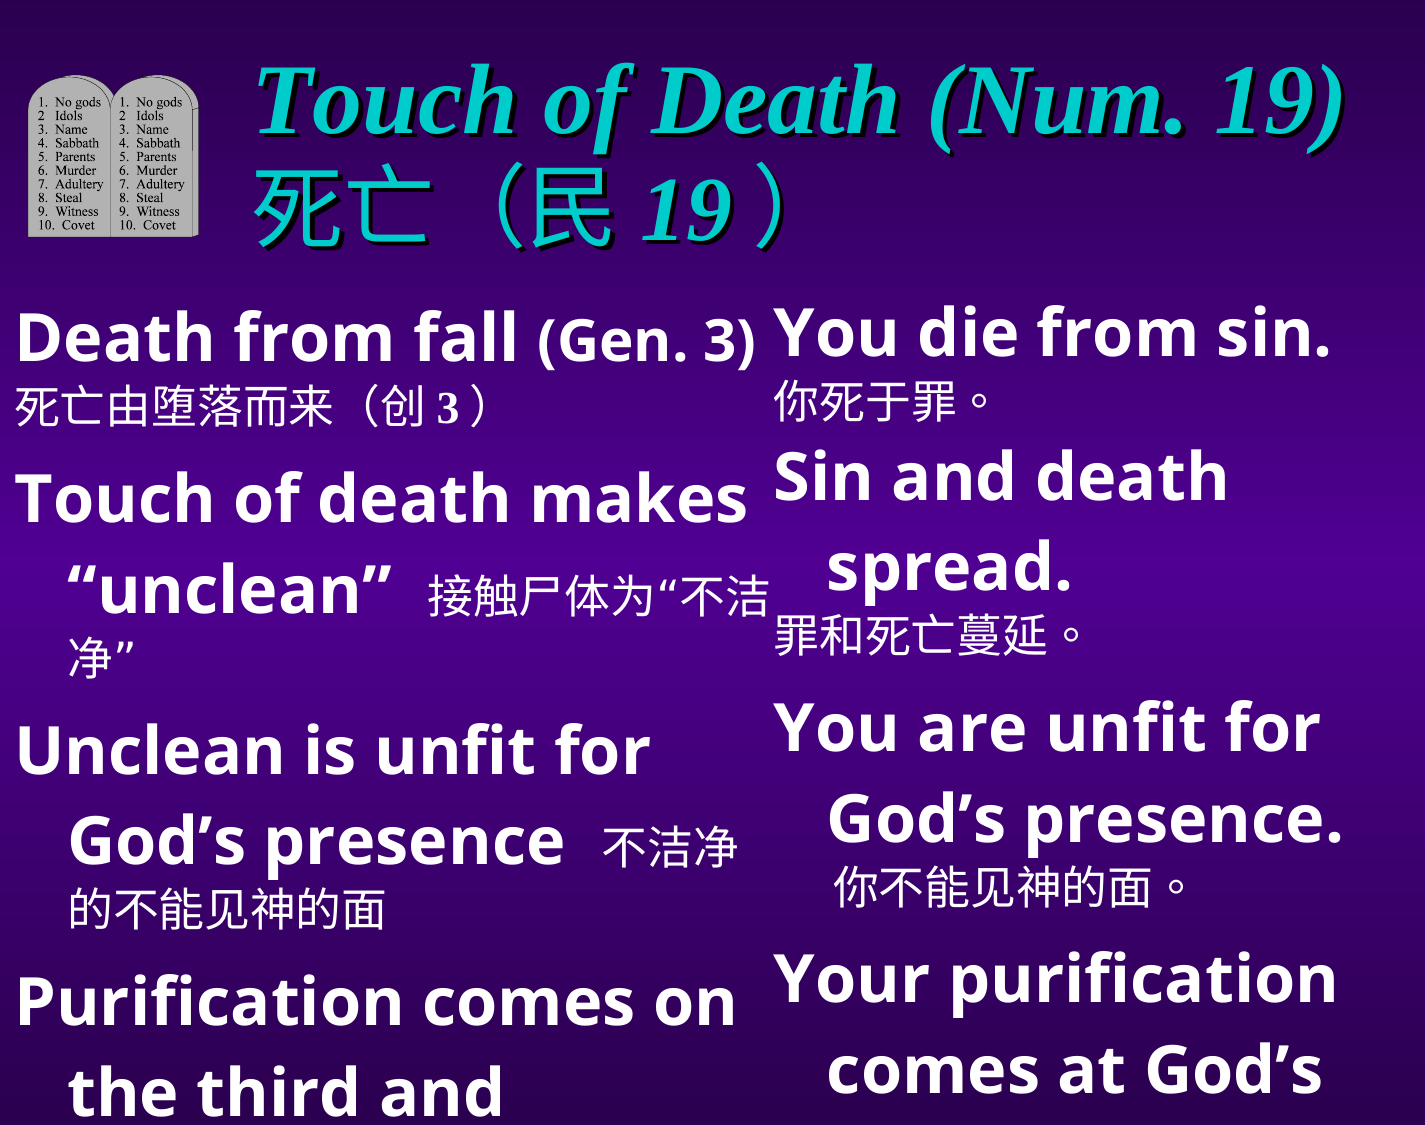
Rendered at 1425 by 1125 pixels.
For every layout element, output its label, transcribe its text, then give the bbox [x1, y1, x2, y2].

title Touch of Death (Num. 19) 死亡（民19） [237, 35, 1388, 272]
list You die from sin. 你死于罪。 Sin and death spread. 罪和死亡蔓延。 You are unfit for God’s presence. 你不能见神的面。 Your purification comes at God’s special day.在神特殊的日子你得洁净。 [759, 277, 1425, 1113]
list Death from fall (Gen. 3) 死亡由堕落而来（创3） Touch of death makes “unclean” 接触尸体为“不洁净” Unclean is unfit for God’s presence 不洁净的不能见神的面 Purification comes on the third and seventh day 在第三天和第七天得洁净 [0, 283, 788, 1089]
